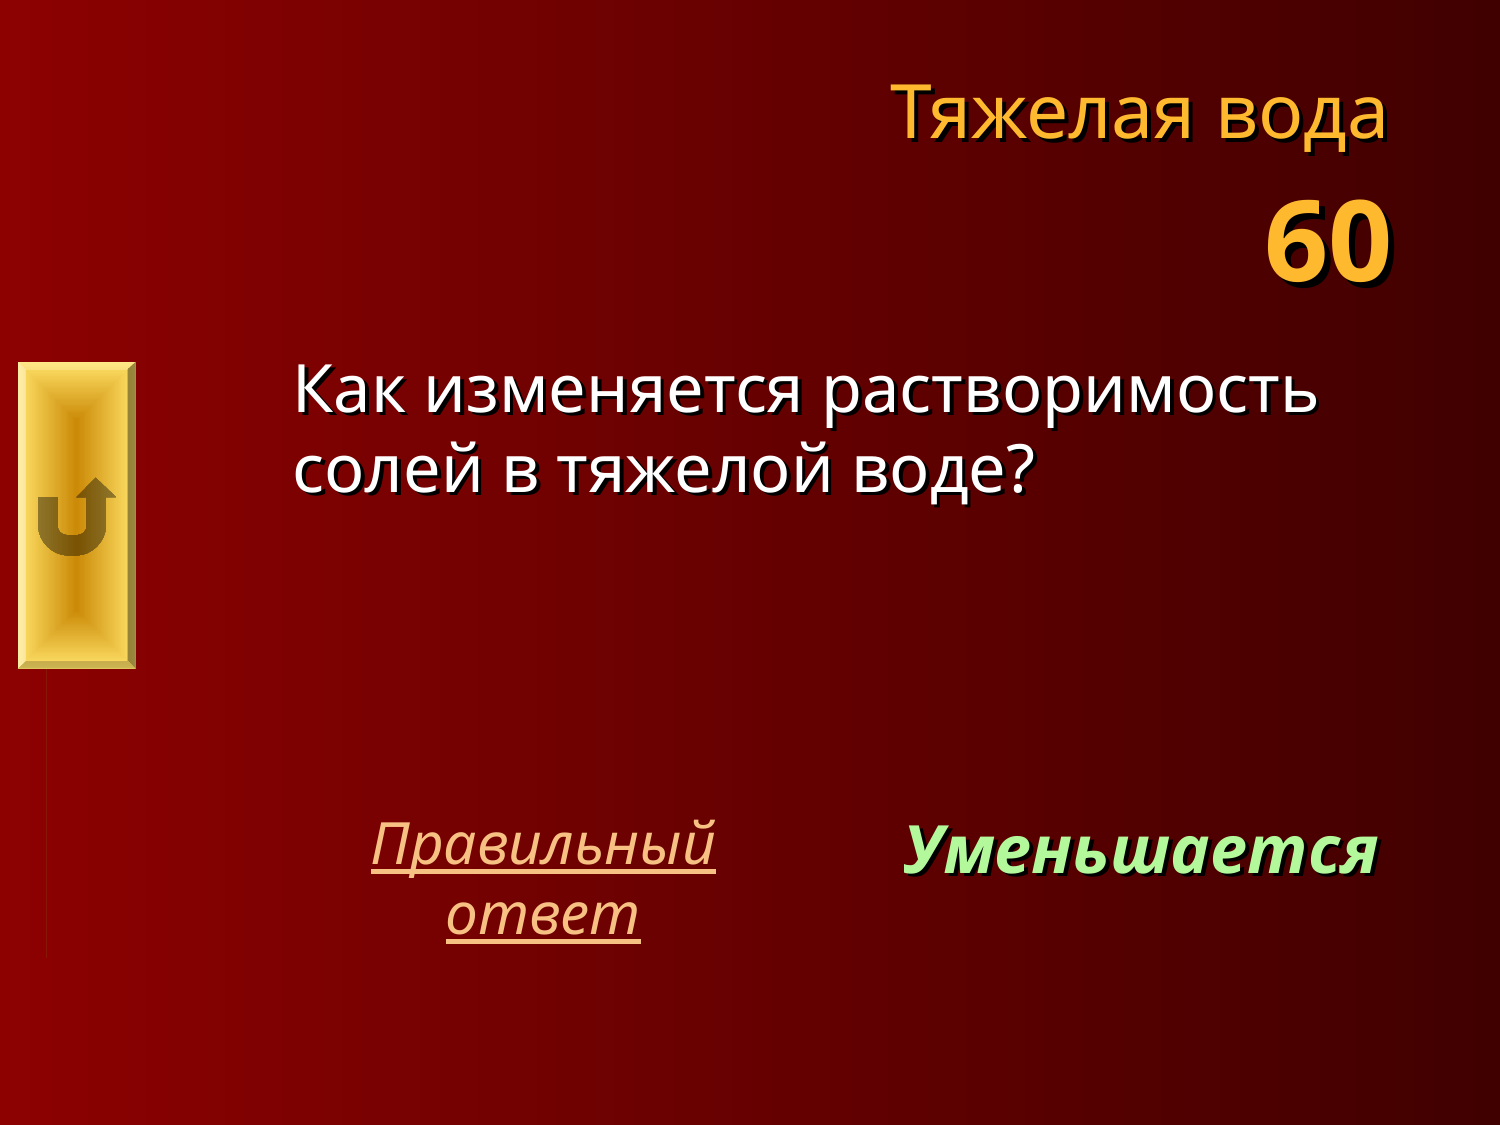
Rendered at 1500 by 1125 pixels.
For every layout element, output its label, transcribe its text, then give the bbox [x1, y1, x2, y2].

text_box [19, 361, 136, 669]
subtitle Как изменяется растворимость солей в тяжелой воде? [277, 337, 1447, 764]
text_box 60 [1234, 160, 1424, 291]
text_box Правильный ответ [253, 798, 833, 882]
text_box Уменьшается [253, 798, 1412, 1094]
text_box 60 [17, 361, 26, 669]
title Тяжелая вода [797, 54, 1483, 161]
